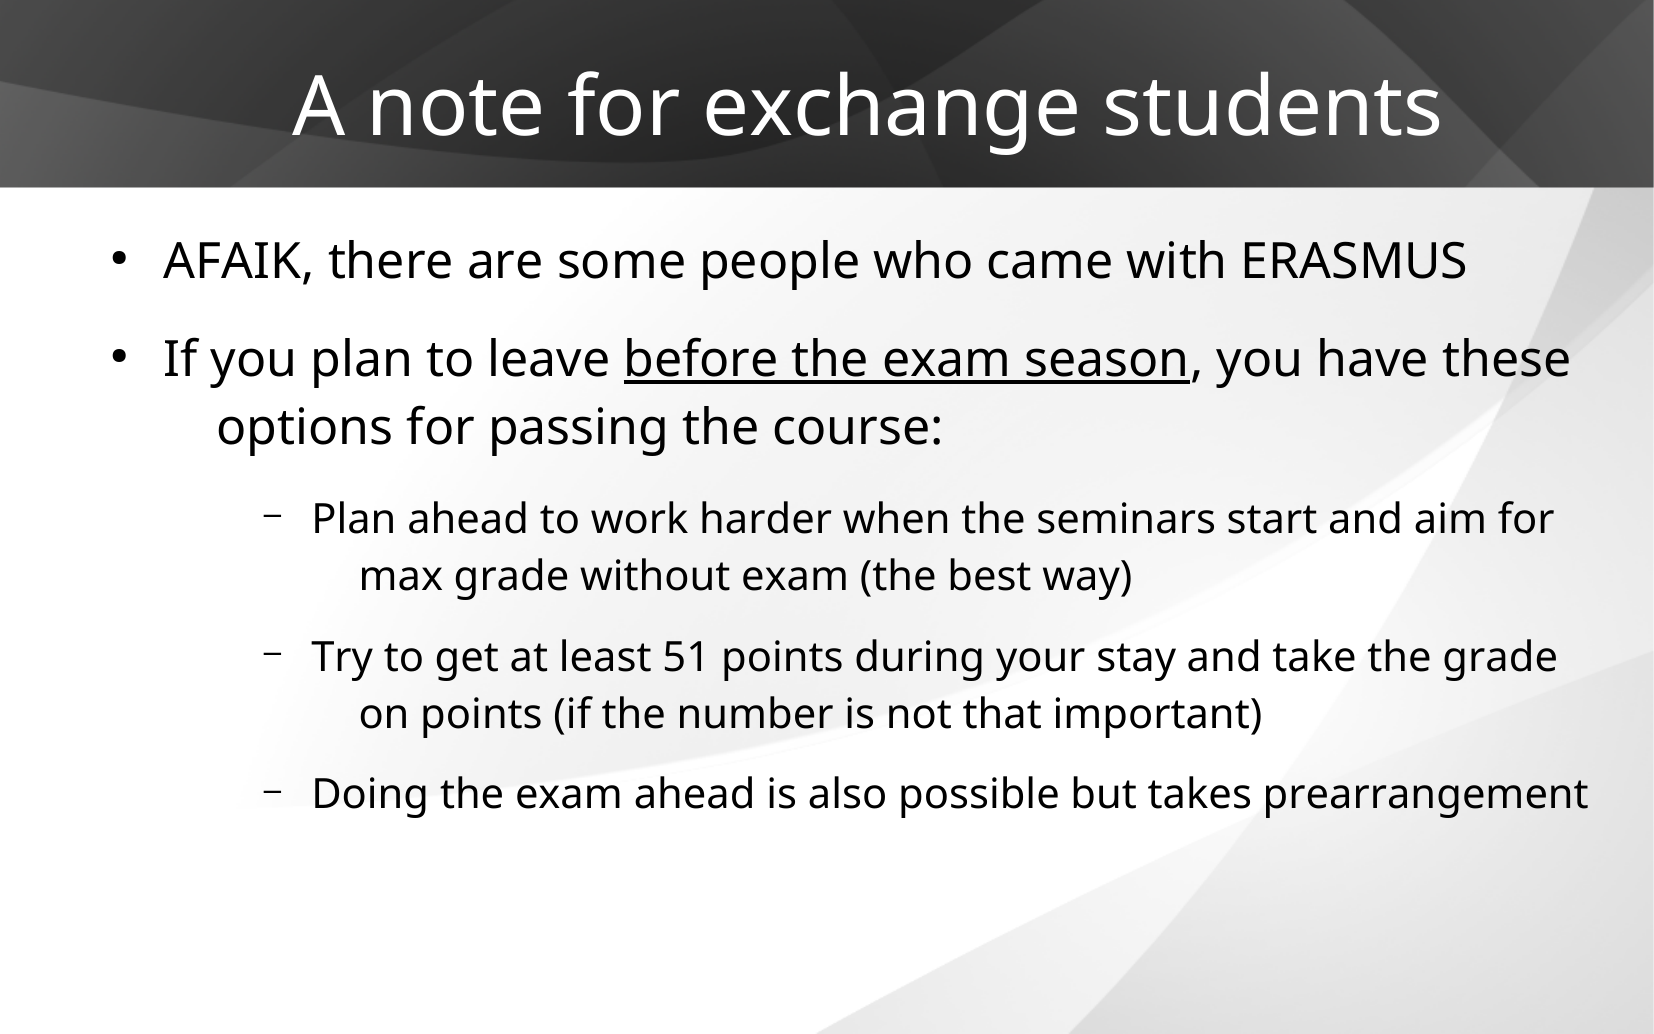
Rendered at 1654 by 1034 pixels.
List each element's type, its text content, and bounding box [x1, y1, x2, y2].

list AFAIK, there are some people who came with ERASMUS If you plan to leave before the exam season, you have these options for passing the course: Plan ahead to work harder when the seminars start and aim for max grade without exam (the best way) Try to get at least 51 points during your stay and take the grade on points (if the number is not that important) Doing the exam ahead is also possible but takes prearrangement [75, 225, 1613, 1013]
picture [0, 0, 1654, 1034]
title A note for exchange students [124, 0, 1613, 208]
